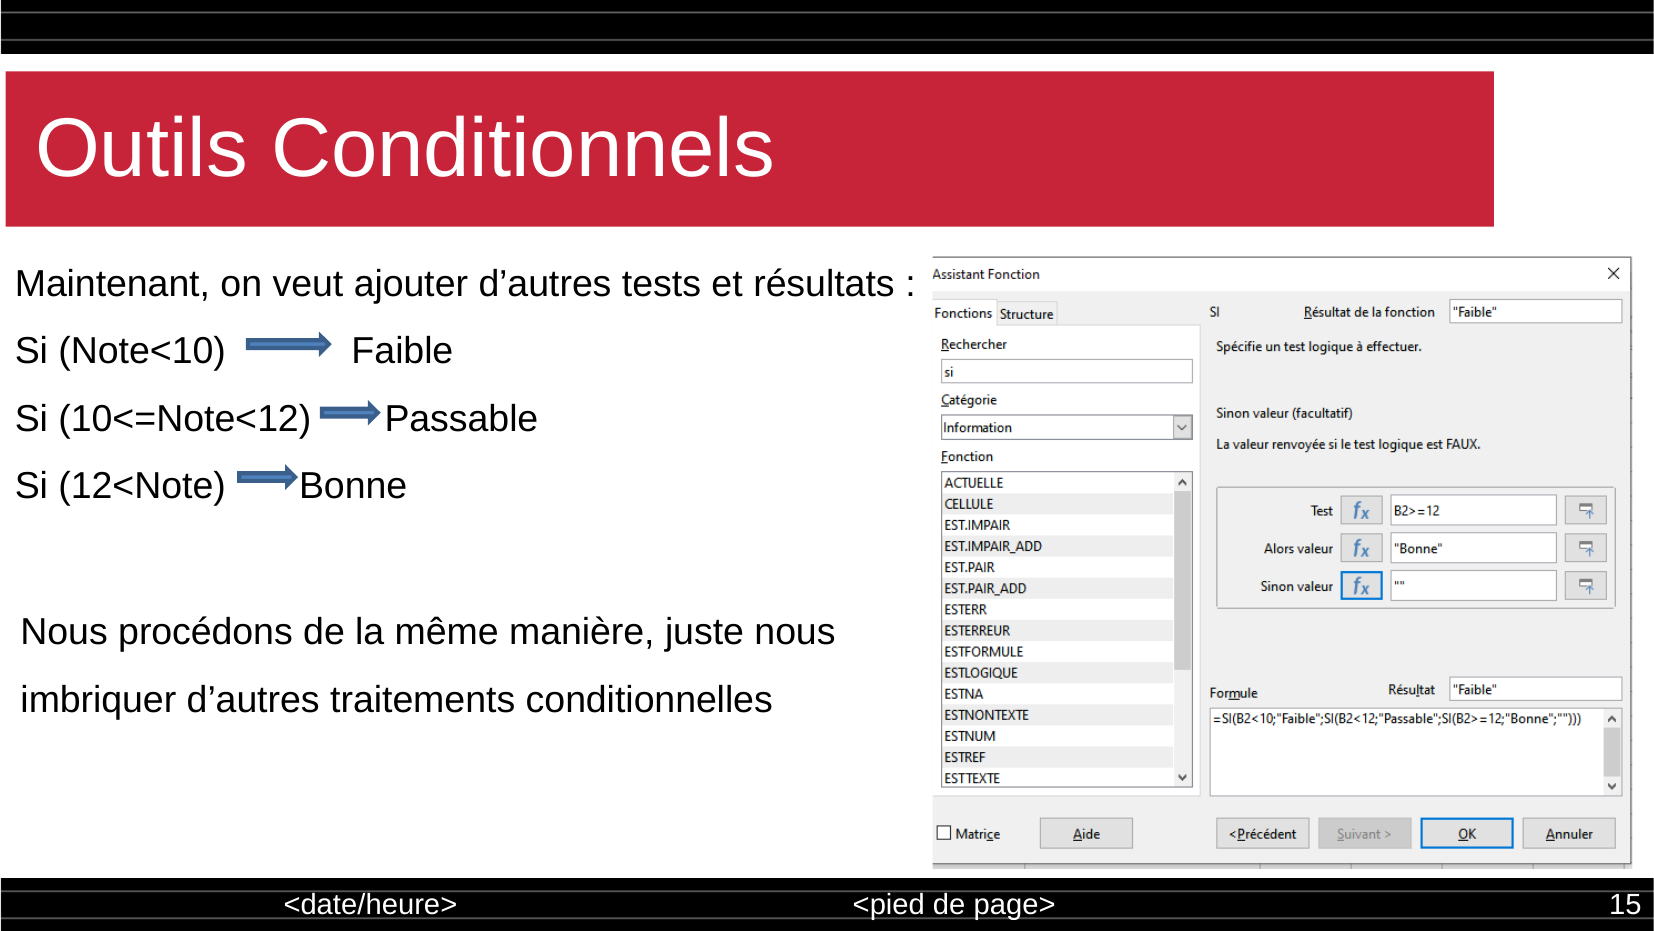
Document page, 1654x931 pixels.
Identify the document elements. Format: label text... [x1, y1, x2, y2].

picture [0, 878, 1654, 931]
text_box Outils Conditionnels [5, 71, 1494, 227]
text_box Maintenant, on veut ajouter d’autres tests et résultats : Si (Note<10) Faible Si (10<=Note<12) Passable Si (12<Note) Bonne [0, 228, 1458, 514]
text_box [247, 336, 329, 352]
picture [932, 256, 1633, 869]
text_box [239, 469, 296, 485]
text_box [321, 405, 378, 421]
text_box Nous procédons de la même manière, juste nous imbriquer d’autres traitements conditionnelles [5, 577, 854, 728]
picture [0, 0, 1654, 54]
